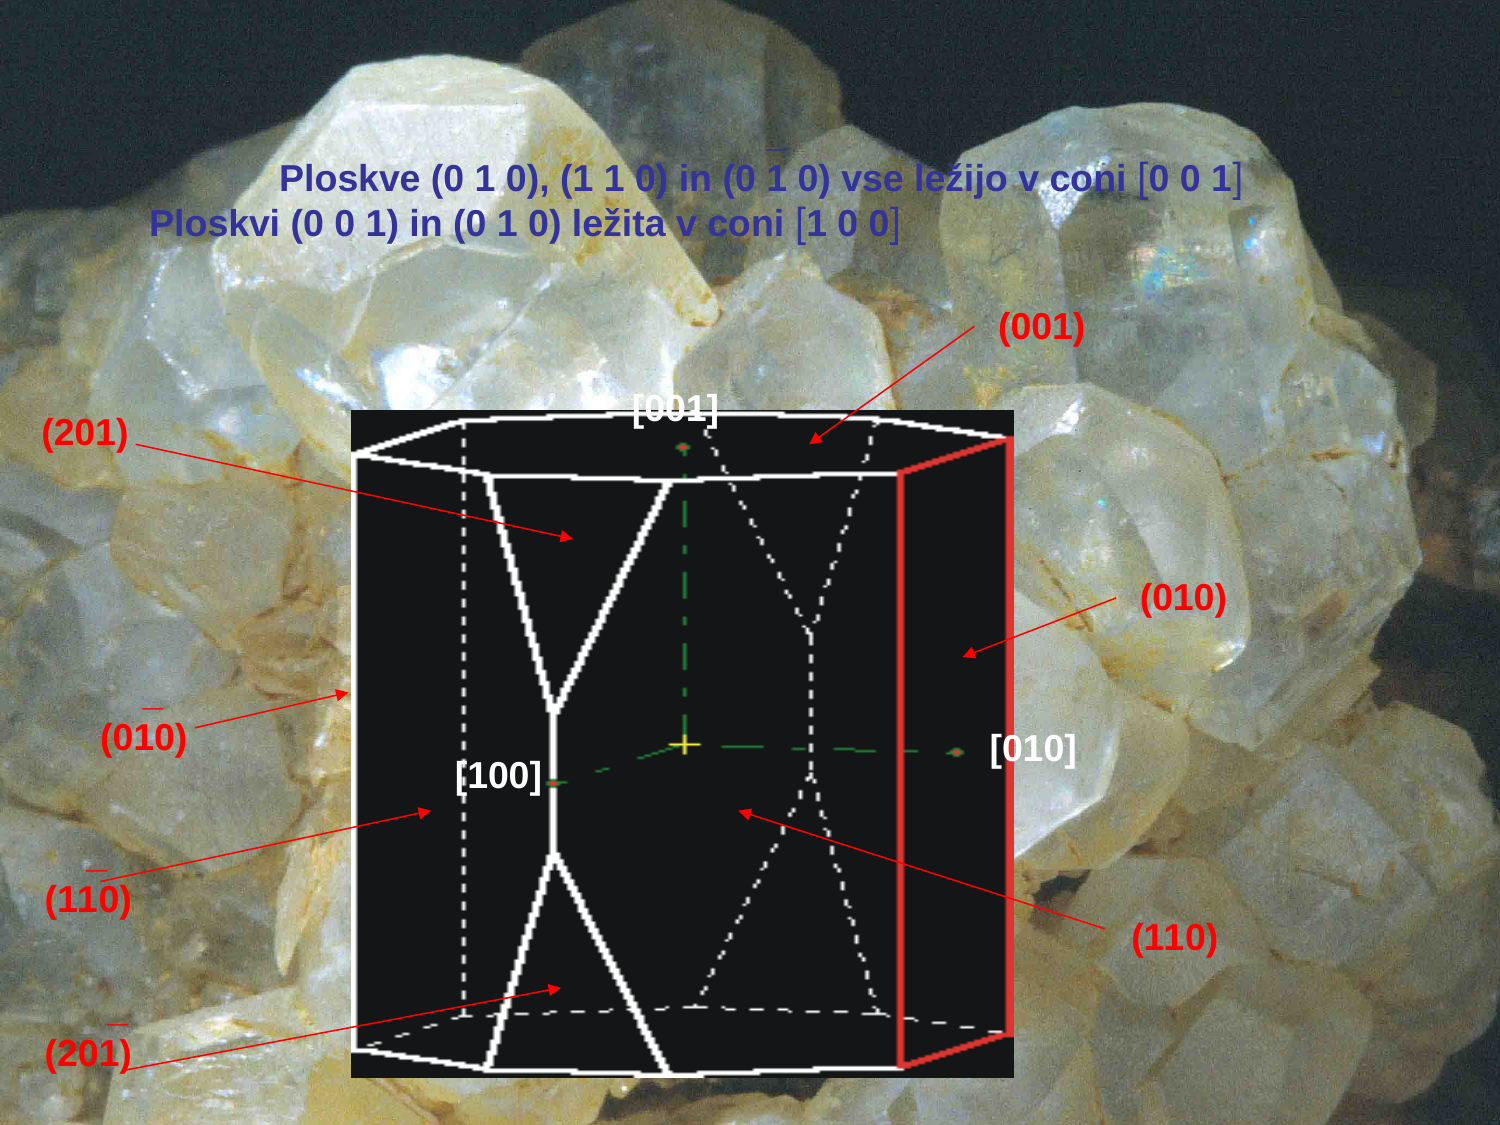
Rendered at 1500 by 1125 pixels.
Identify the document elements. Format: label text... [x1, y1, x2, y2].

text_box [001] [617, 376, 734, 438]
text_box (001) [983, 293, 1101, 355]
text_box _ Ploskve (0 1 0), (1 1 0) in (0 1 0) vse ležijo v coni 0 0 1 Ploskvi (0 0 1) in (0 1 0) ležita v coni 1 0 0 [21, 101, 1500, 253]
text_box [100] [439, 742, 557, 804]
chart [348, 408, 1016, 1078]
text_box [010] [974, 716, 1092, 777]
text_box _ (010) [85, 660, 203, 766]
text_box _ (201) [29, 976, 147, 1082]
text_box _ (110) [29, 822, 147, 928]
picture [0, 0, 1500, 1125]
text_box (010) [1125, 565, 1242, 627]
text_box (110) [1116, 904, 1234, 966]
text_box (201) [26, 400, 144, 461]
